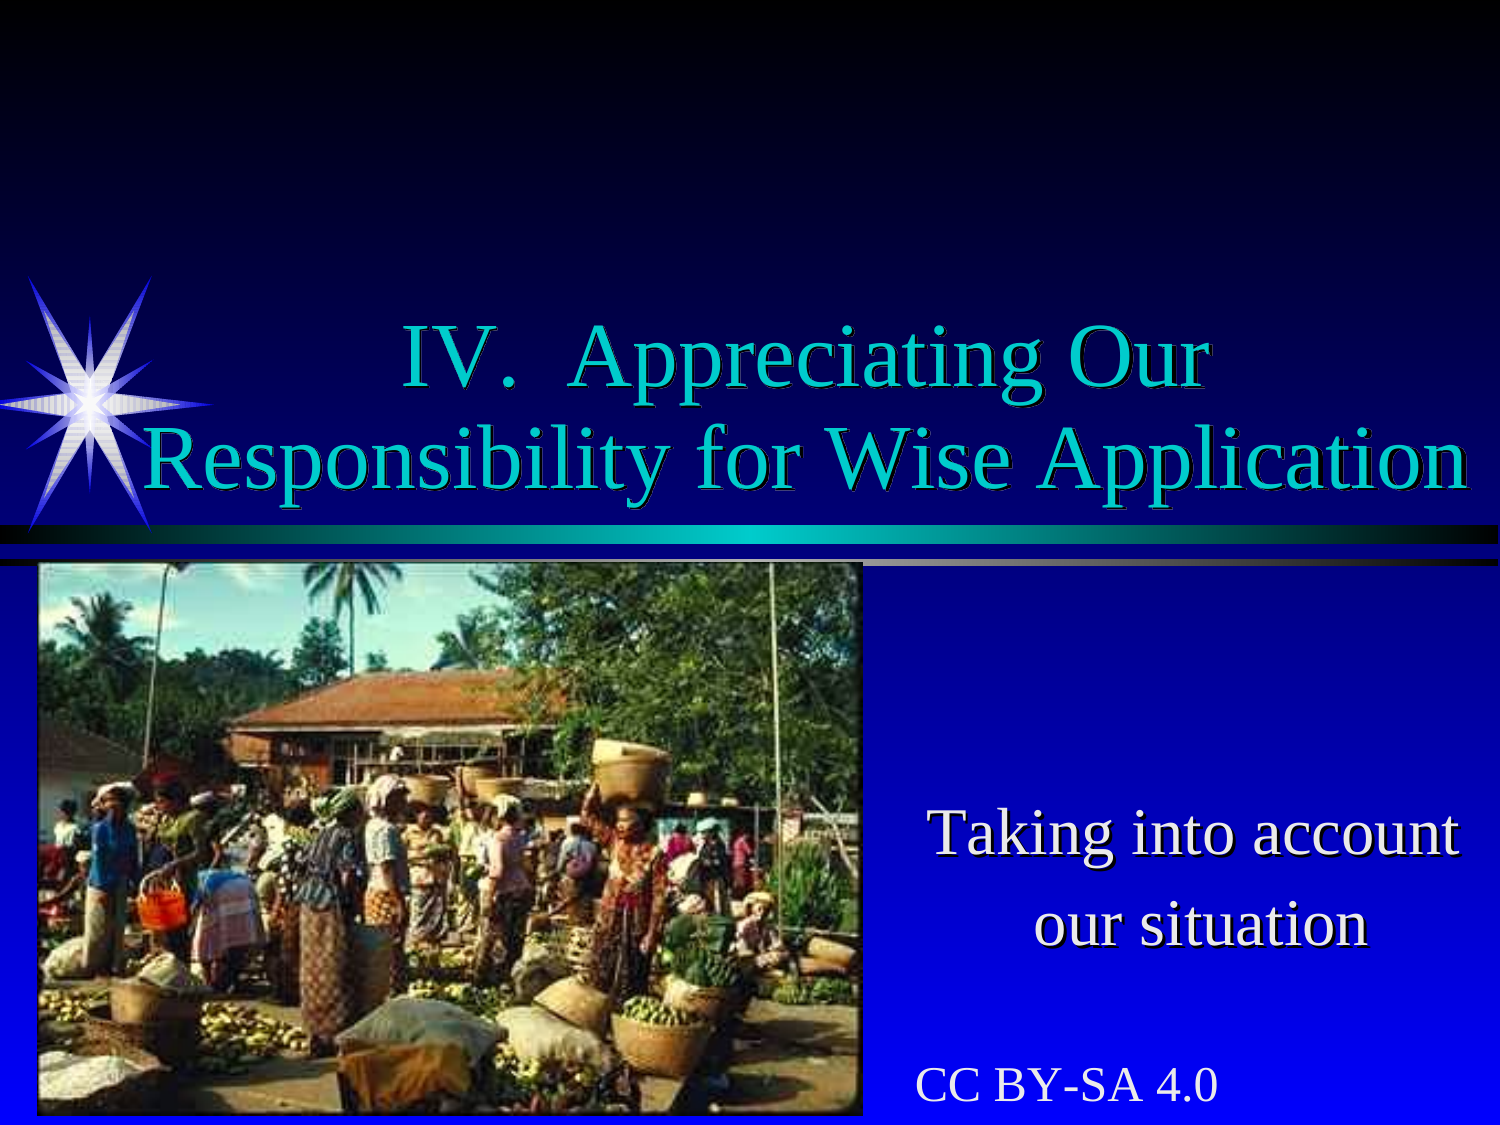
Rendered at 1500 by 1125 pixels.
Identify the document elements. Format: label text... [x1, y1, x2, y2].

picture [37, 562, 863, 1117]
text_box CC BY-SA 4.0 [900, 1050, 1351, 1121]
title IV. Appreciating Our Responsibility for Wise Application [112, 297, 1500, 516]
subtitle Taking into account our situation [887, 787, 1500, 988]
